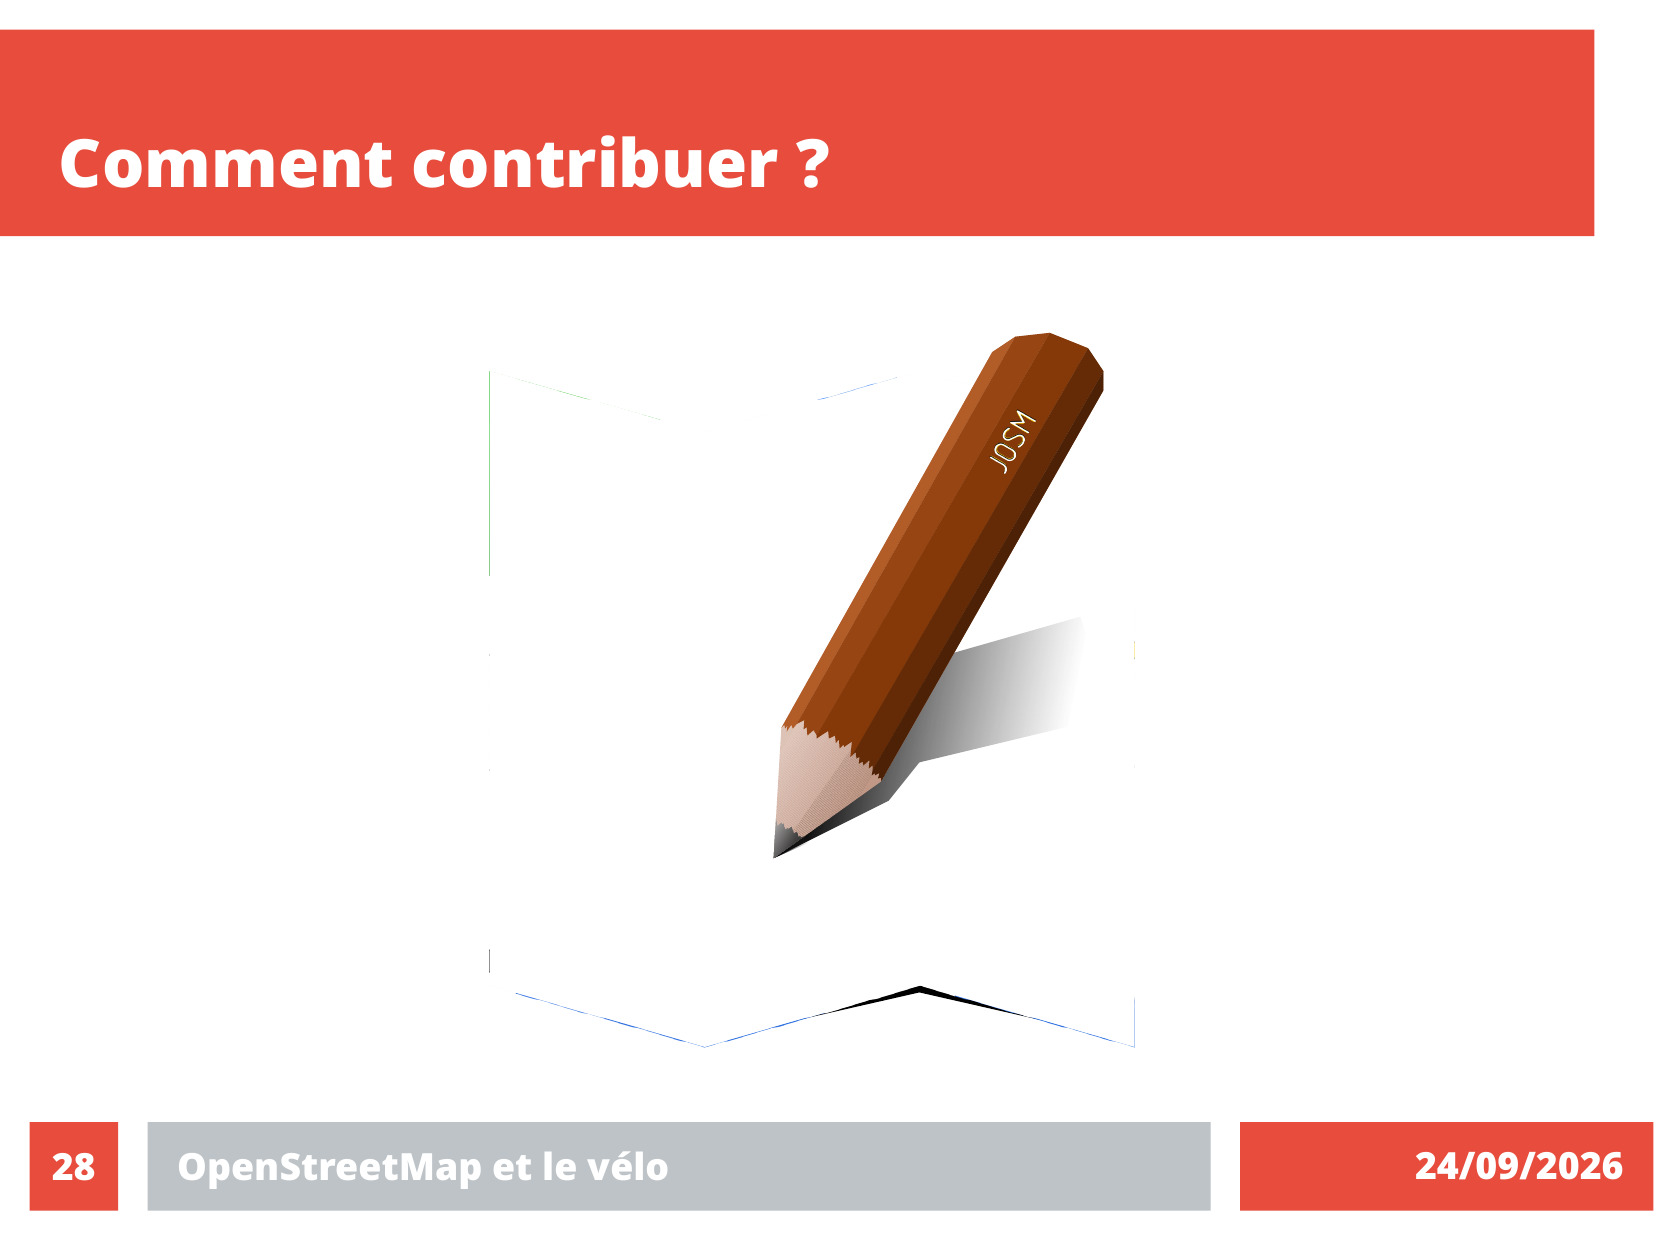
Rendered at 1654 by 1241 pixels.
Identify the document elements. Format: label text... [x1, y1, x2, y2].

title Comment contribuer ? [59, 59, 1595, 207]
picture [428, 324, 1196, 1093]
